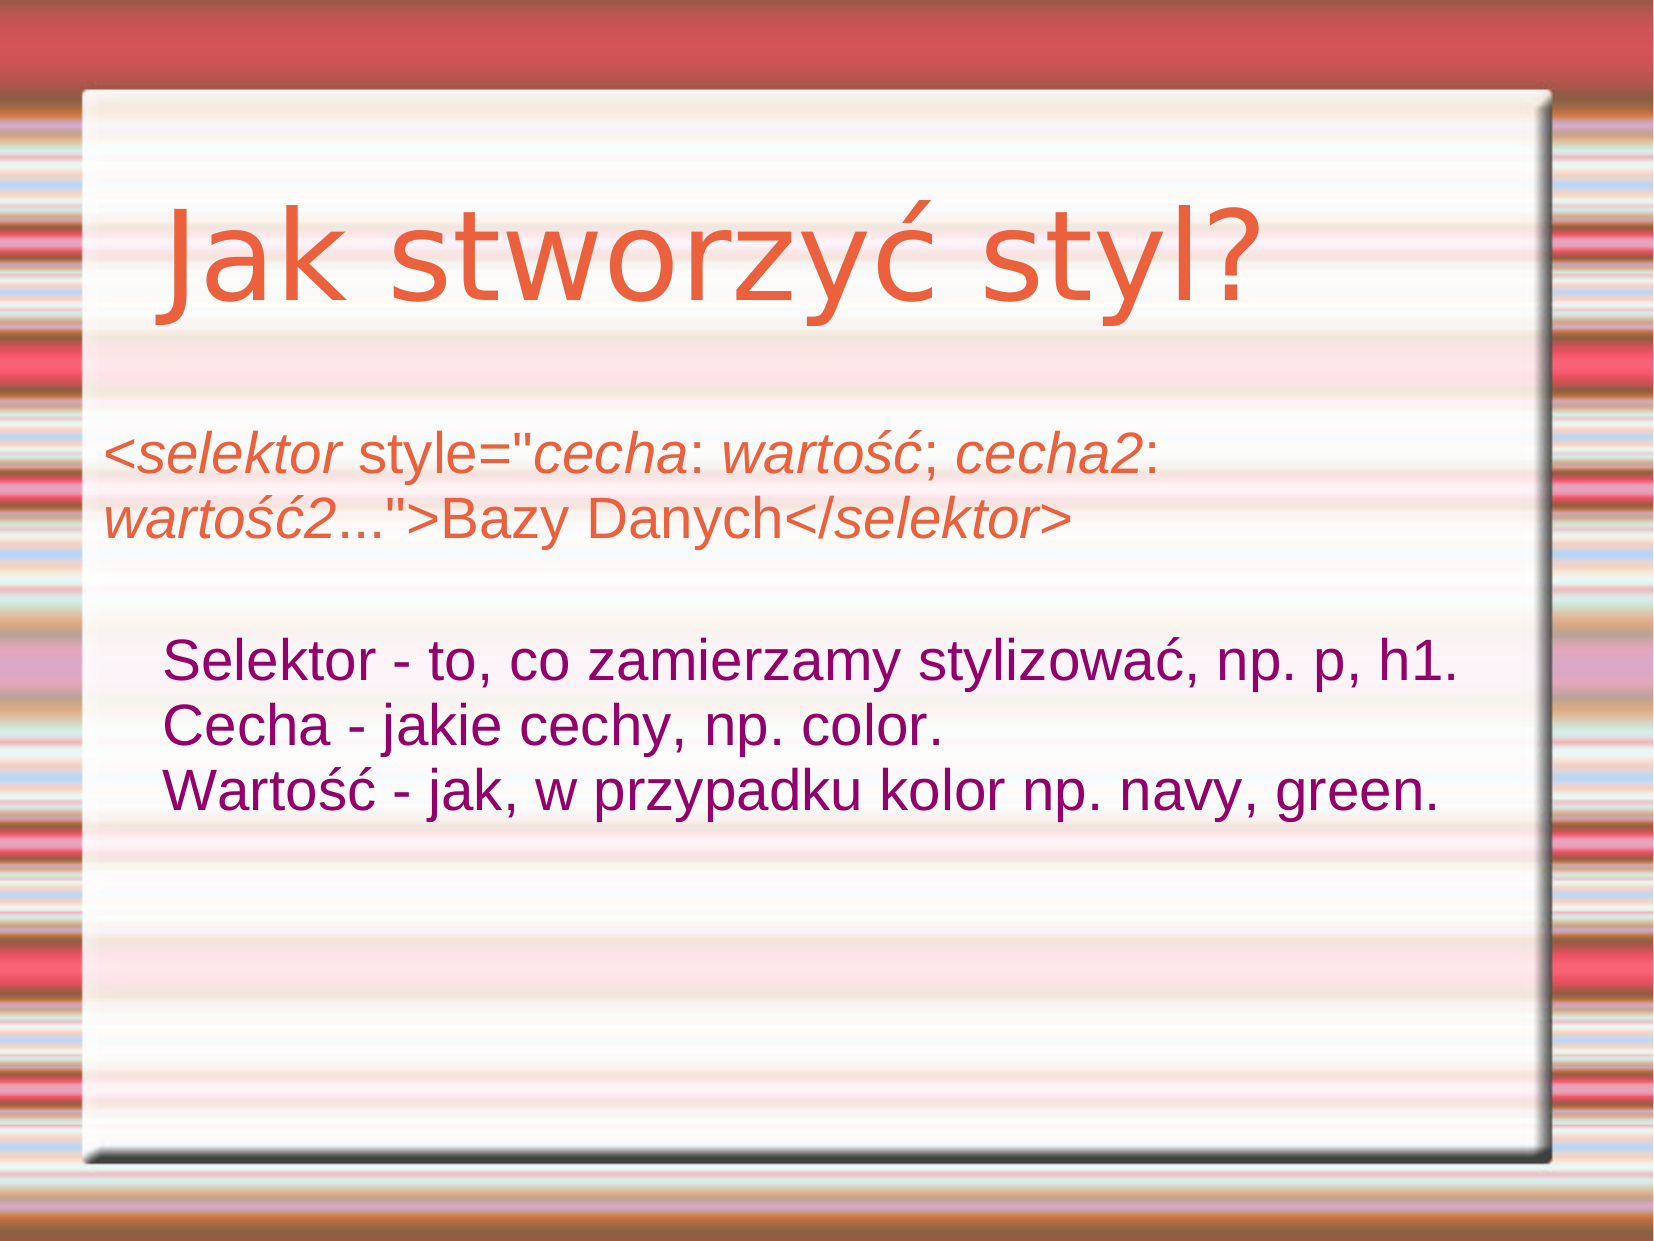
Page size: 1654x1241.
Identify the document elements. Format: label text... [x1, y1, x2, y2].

text_box <selektor style="cecha: wartość; cecha2: wartość2...">Bazy Danych</selektor> [88, 413, 1506, 558]
text_box Jak stworzyć styl? [147, 177, 1418, 338]
text_box Selektor - to, co zamierzamy stylizować, np. p, h1. Cecha - jakie cechy, np. color. Wartość - jak, w przypadku kolor np. navy, green. [147, 620, 1477, 830]
picture [0, 0, 1654, 1241]
